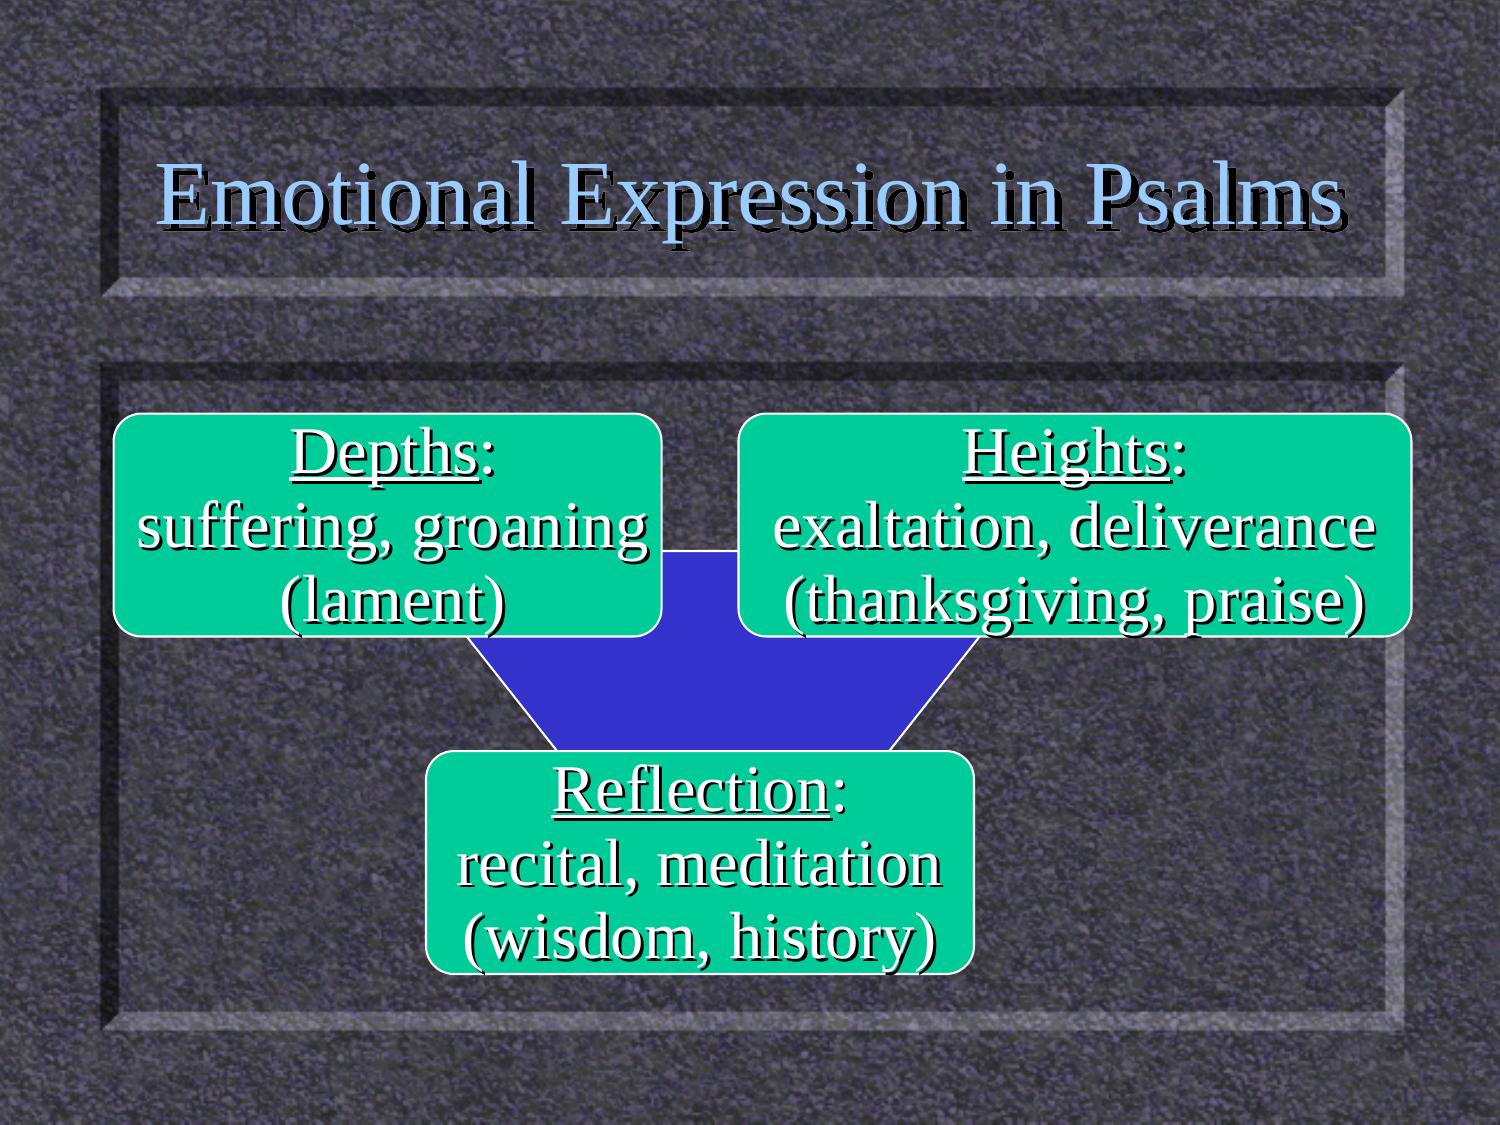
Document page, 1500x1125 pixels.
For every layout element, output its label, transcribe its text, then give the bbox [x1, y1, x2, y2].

text_box Heights: exaltation, deliverance (thanksgiving, praise) [738, 413, 1412, 637]
text_box [467, 550, 980, 751]
picture [0, 0, 1500, 1125]
text_box Depths: suffering, groaning (lament) [113, 413, 662, 637]
title Emotional Expression in Psalms [112, 135, 1388, 253]
text_box Reflection: recital, meditation (wisdom, history) [426, 751, 974, 974]
